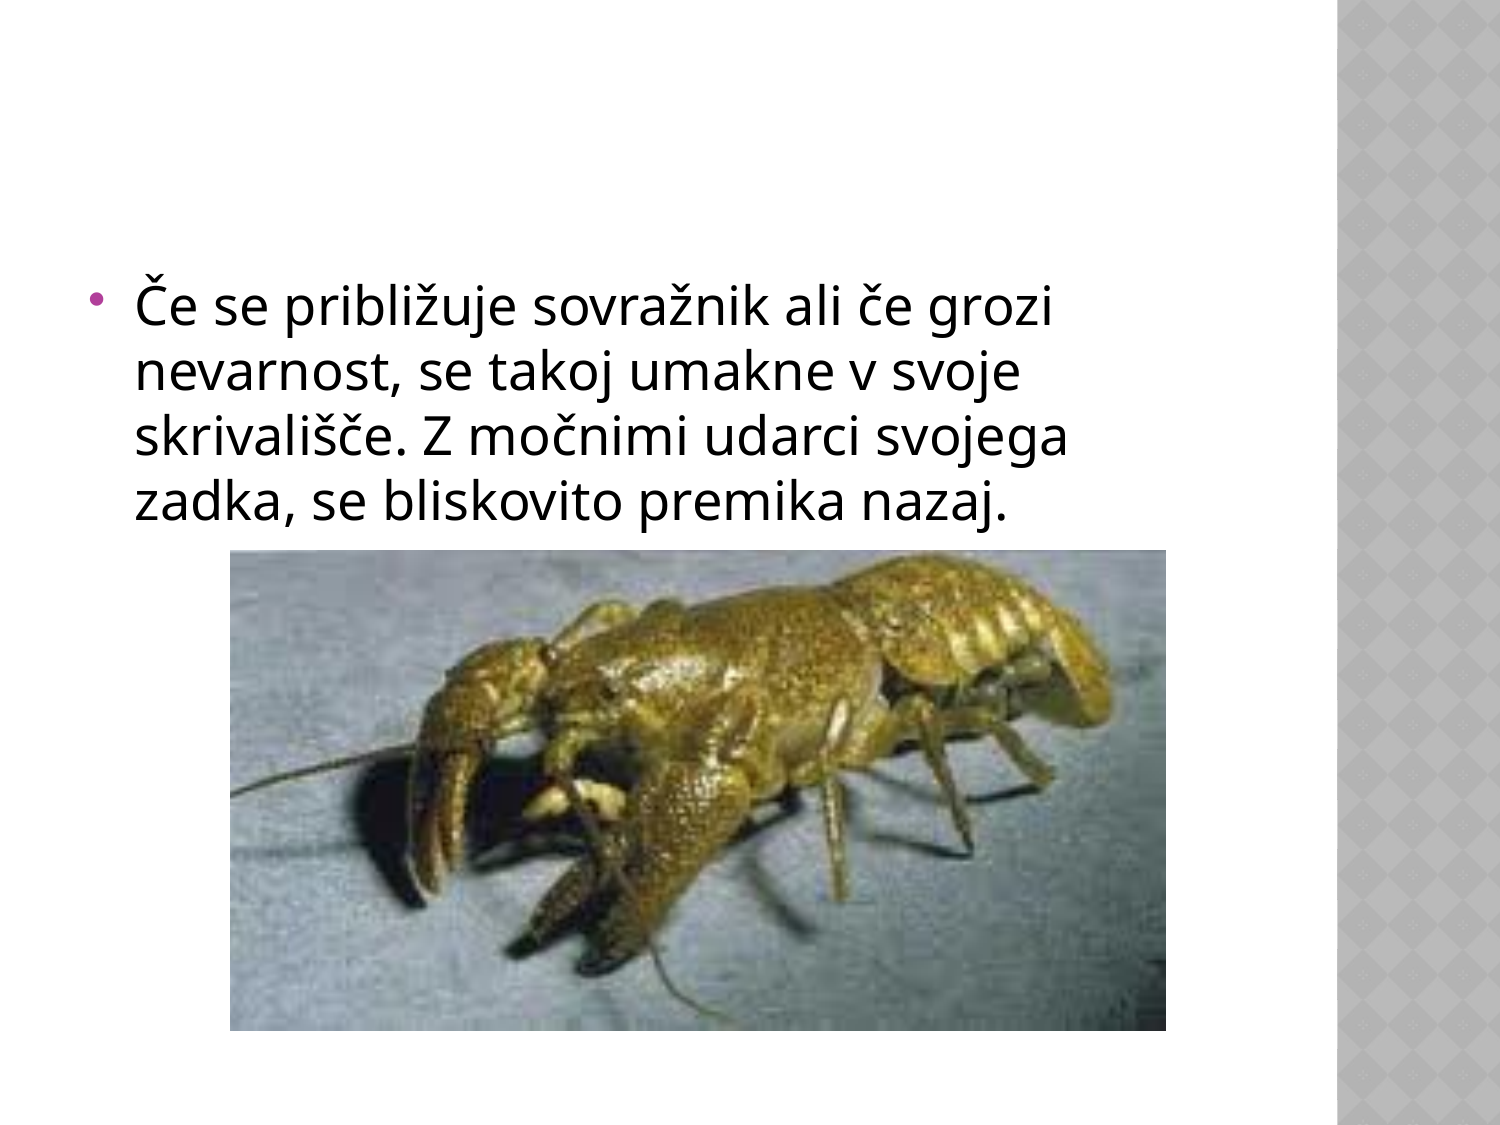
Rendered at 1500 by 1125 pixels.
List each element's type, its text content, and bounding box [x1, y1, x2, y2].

list Če se približuje sovražnik ali če grozi nevarnost, se takoj umakne v svoje skrivališče. Z močnimi udarci svojega zadka, se bliskovito premika nazaj. [75, 264, 1263, 1060]
picture [230, 550, 1166, 1031]
